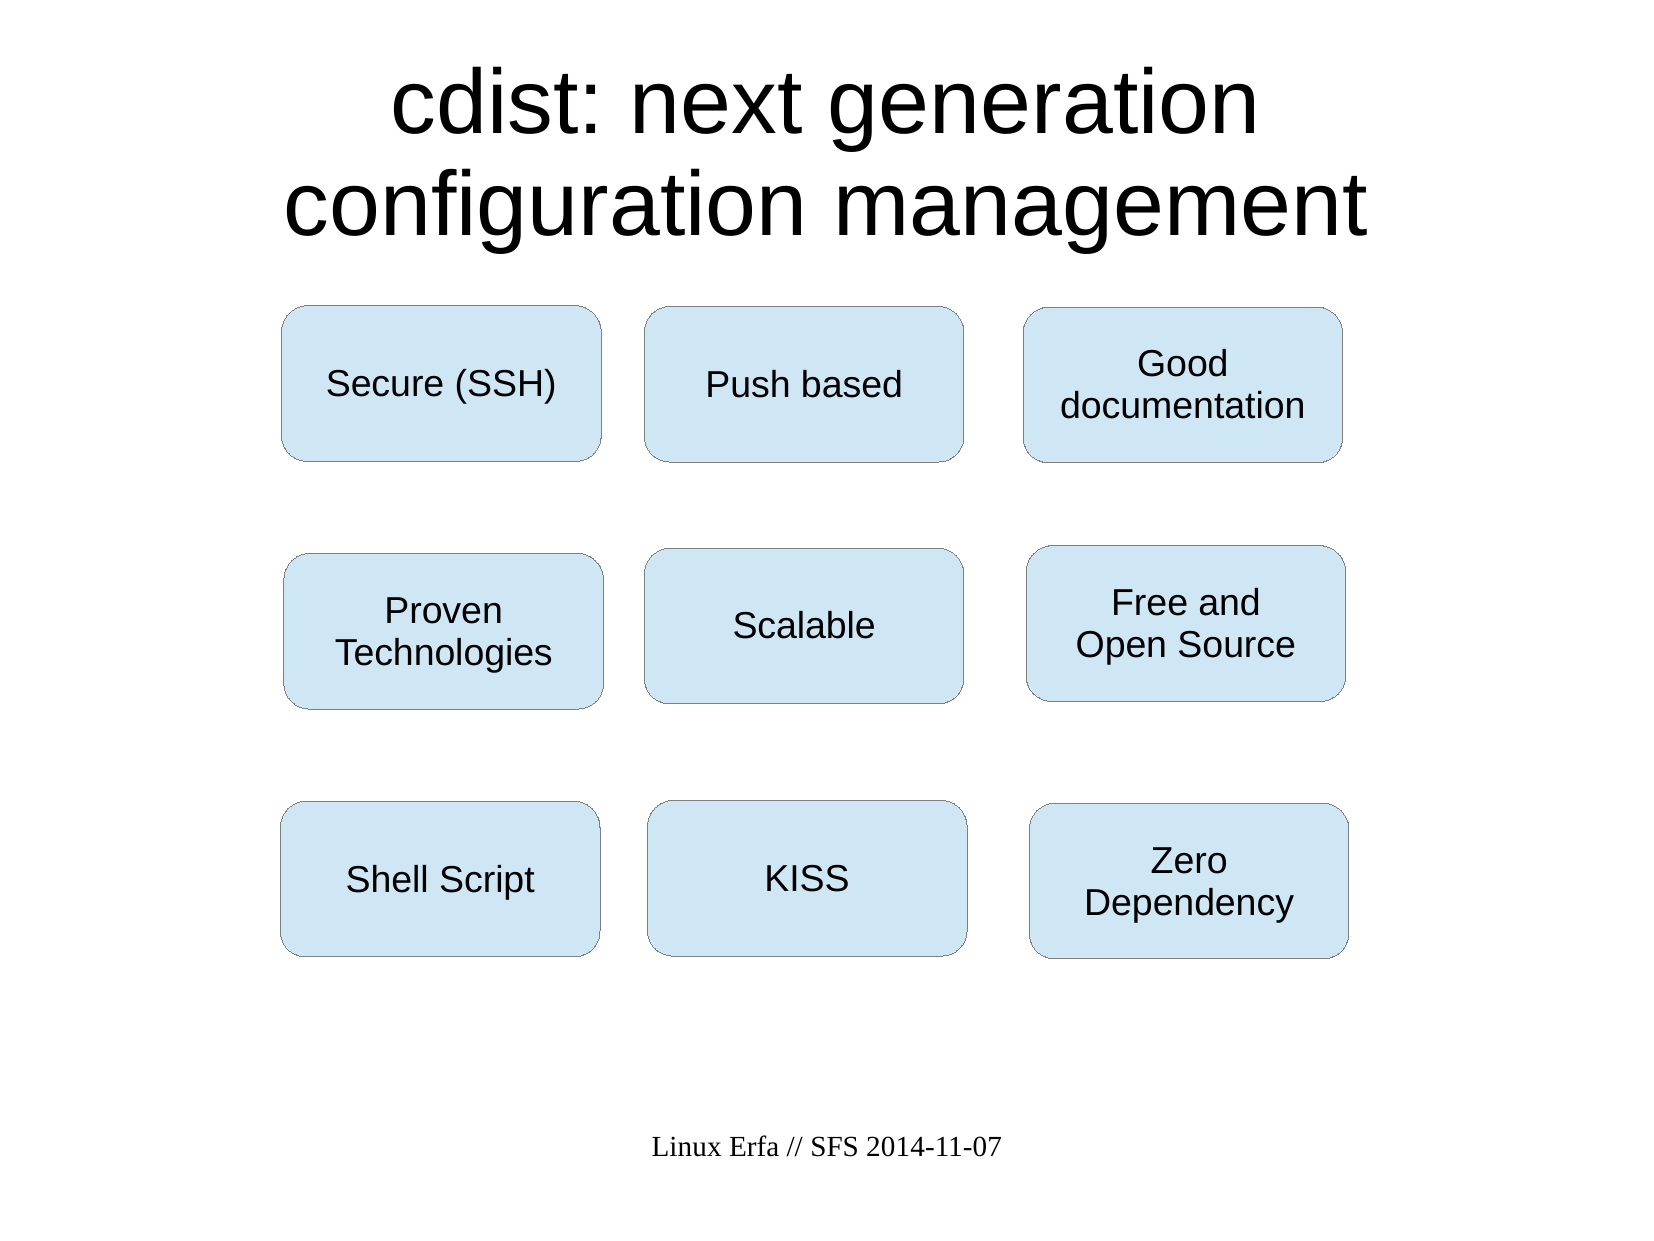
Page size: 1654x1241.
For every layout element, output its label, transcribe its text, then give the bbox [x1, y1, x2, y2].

text_box Shell Script [280, 801, 601, 957]
text_box Free and Open Source [1026, 545, 1346, 702]
text_box Proven Technologies [283, 553, 604, 710]
title cdist: next generation configuration management [82, 49, 1571, 257]
text_box Secure (SSH) [281, 305, 602, 462]
text_box Push based [644, 306, 964, 463]
text_box Good documentation [1023, 307, 1343, 463]
text_box Scalable [644, 548, 964, 704]
text_box Zero Dependency [1029, 803, 1349, 959]
text_box KISS [647, 800, 968, 957]
